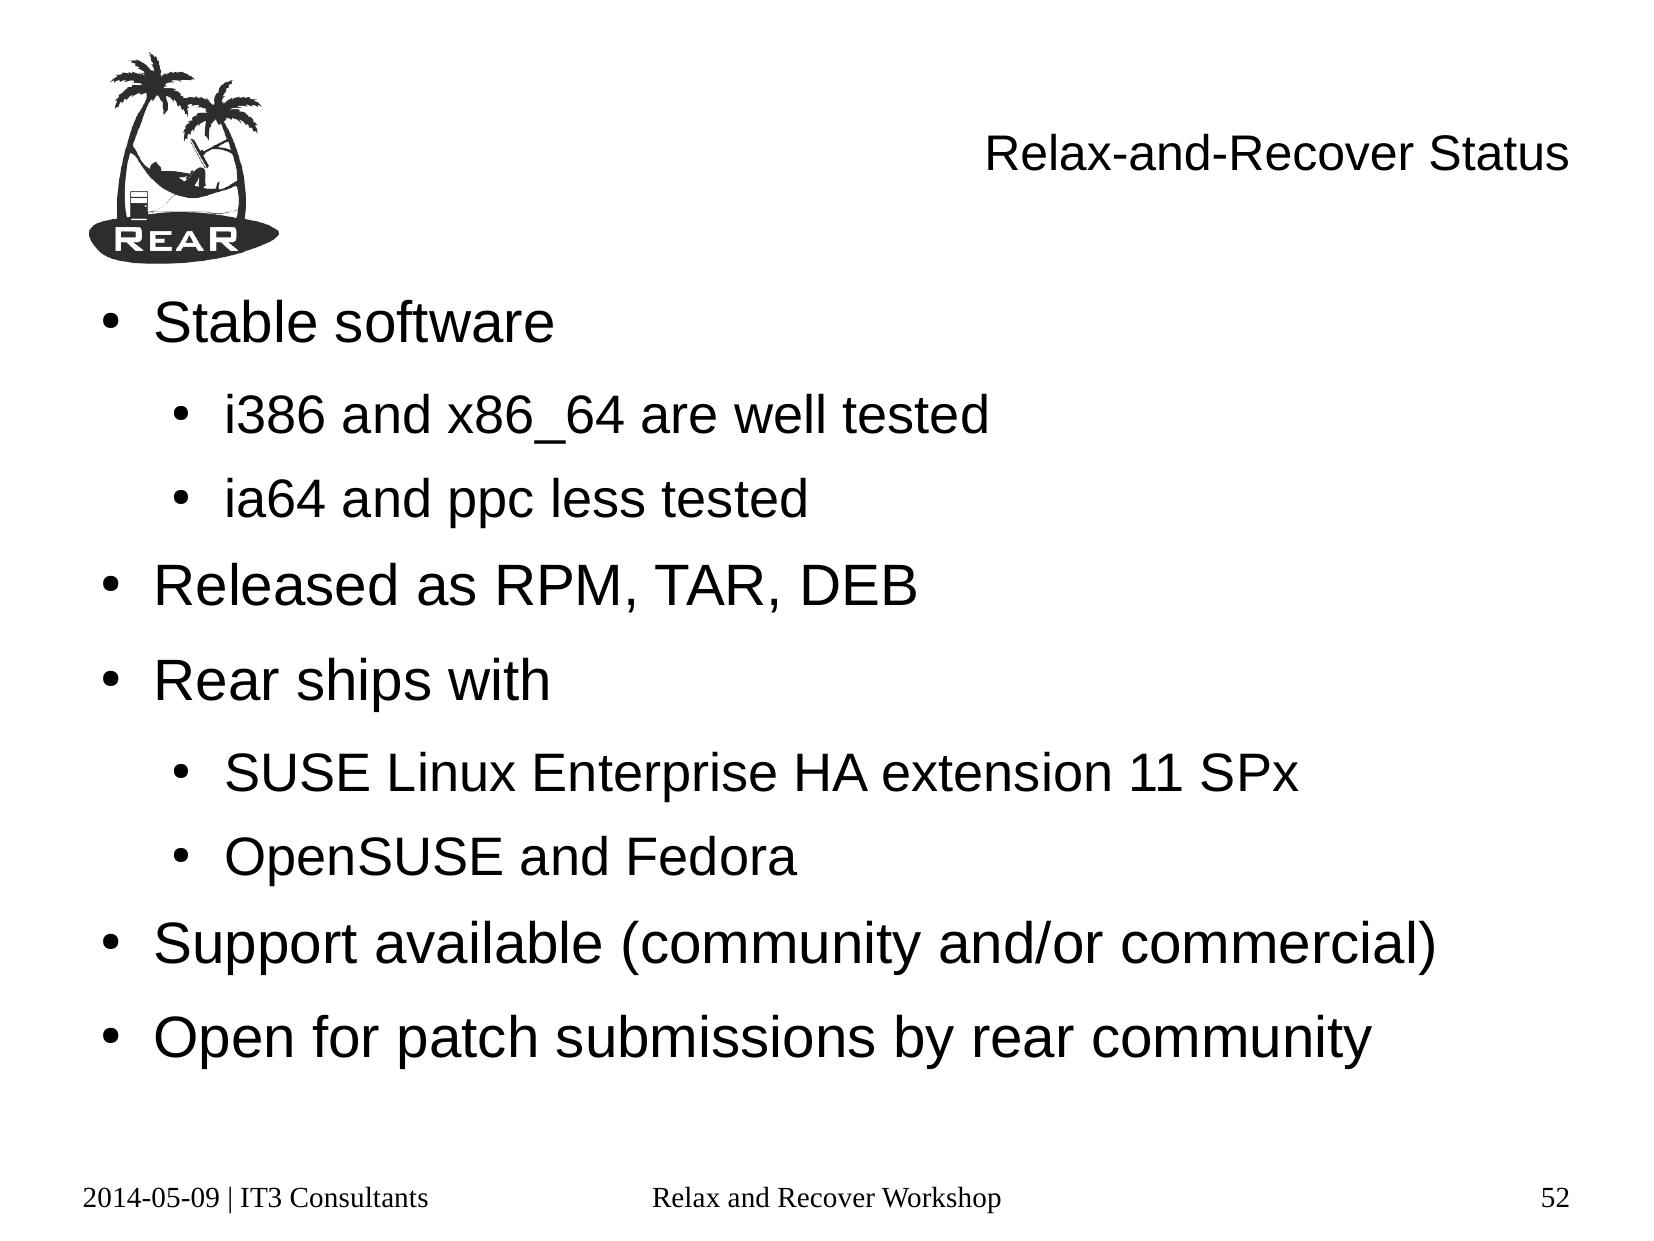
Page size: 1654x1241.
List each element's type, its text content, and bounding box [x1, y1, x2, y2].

title Relax-and-Recover Status [295, 49, 1571, 257]
list Stable software i386 and x86_64 are well tested ia64 and ppc less tested Released as RPM, TAR, DEB Rear ships with SUSE Linux Enterprise HA extension 11 SPx OpenSUSE and Fedora Support available (community and/or commercial) Open for patch submissions by rear community [82, 290, 1571, 1109]
picture [88, 52, 279, 266]
